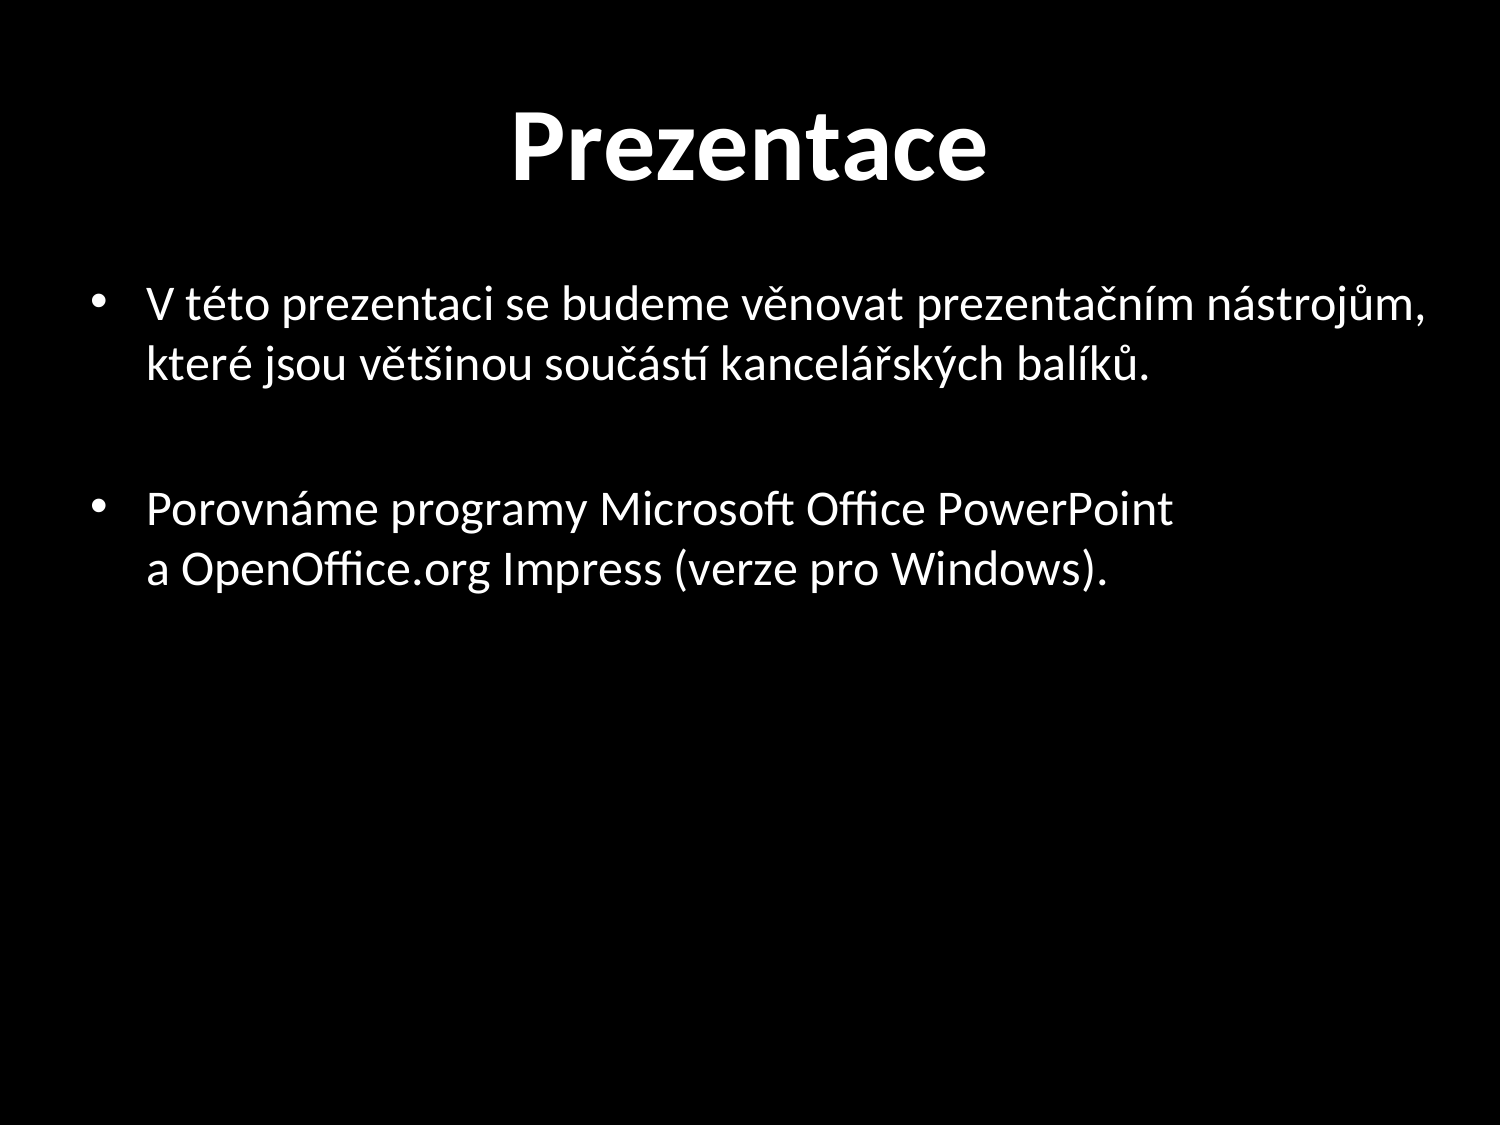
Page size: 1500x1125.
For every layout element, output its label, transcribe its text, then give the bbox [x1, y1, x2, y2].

list V této prezentaci se budeme věnovat prezentačním nástrojům, které jsou většinou součástí kancelářských balíků. Porovnáme programy Microsoft Office PowerPoint a OpenOffice.org Impress (verze pro Windows). [75, 262, 1500, 1006]
title Prezentace [75, 45, 1426, 233]
